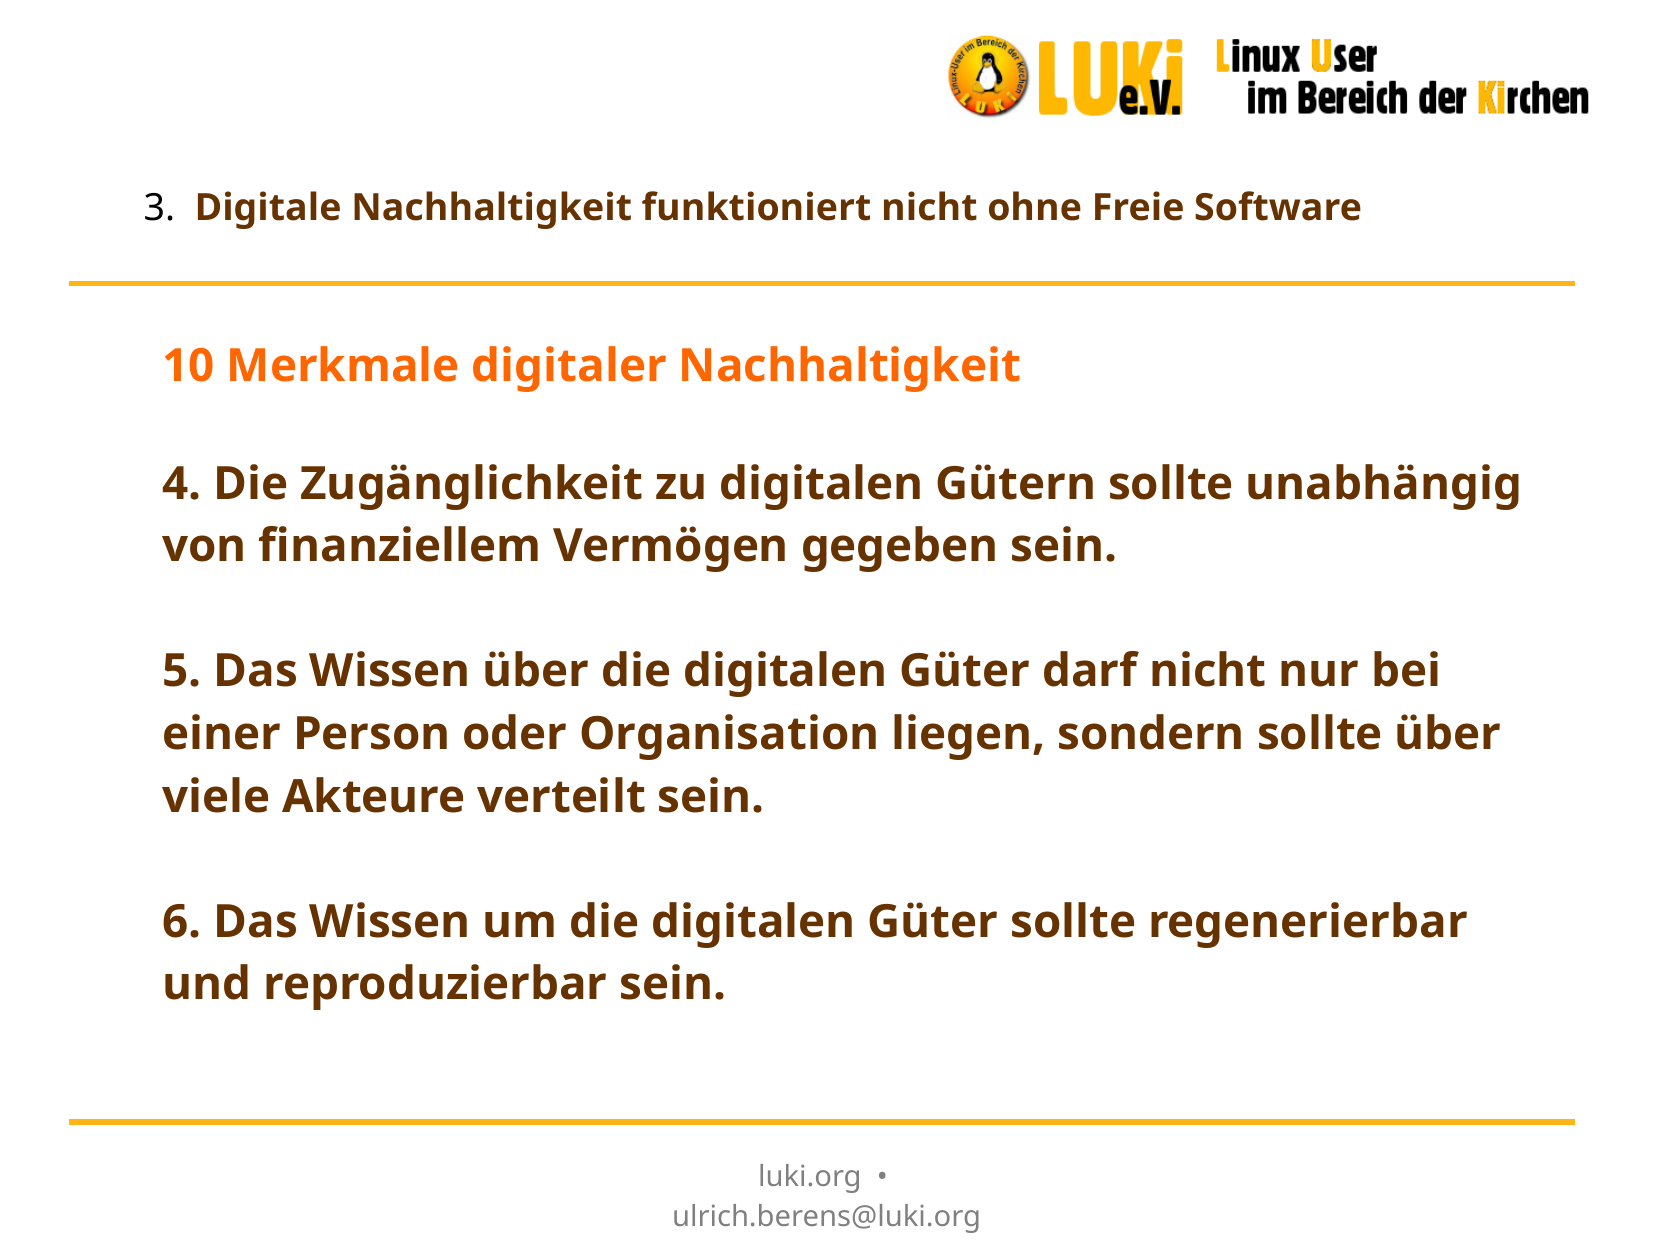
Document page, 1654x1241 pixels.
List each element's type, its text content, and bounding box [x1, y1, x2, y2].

text_box 3. Digitale Nachhaltigkeit funktioniert nicht ohne Freie Software [88, 172, 1625, 232]
text_box 10 Merkmale digitaler Nachhaltigkeit [147, 324, 1270, 394]
picture [944, 29, 1595, 126]
text_box luki.org • ulrich.berens@luki.org [590, 1144, 1063, 1201]
text_box 4. Die Zugänglichkeit zu digitalen Gütern sollte unabhängig von finanziellem Vermögen gegeben sein. 5. Das Wissen über die digitalen Güter darf nicht nur bei einer Person oder Organisation liegen, sondern sollte über viele Akteure verteilt sein. 6. Das Wissen um die digitalen Güter sollte regenerierbar und reproduzierbar sein. [147, 442, 1565, 940]
